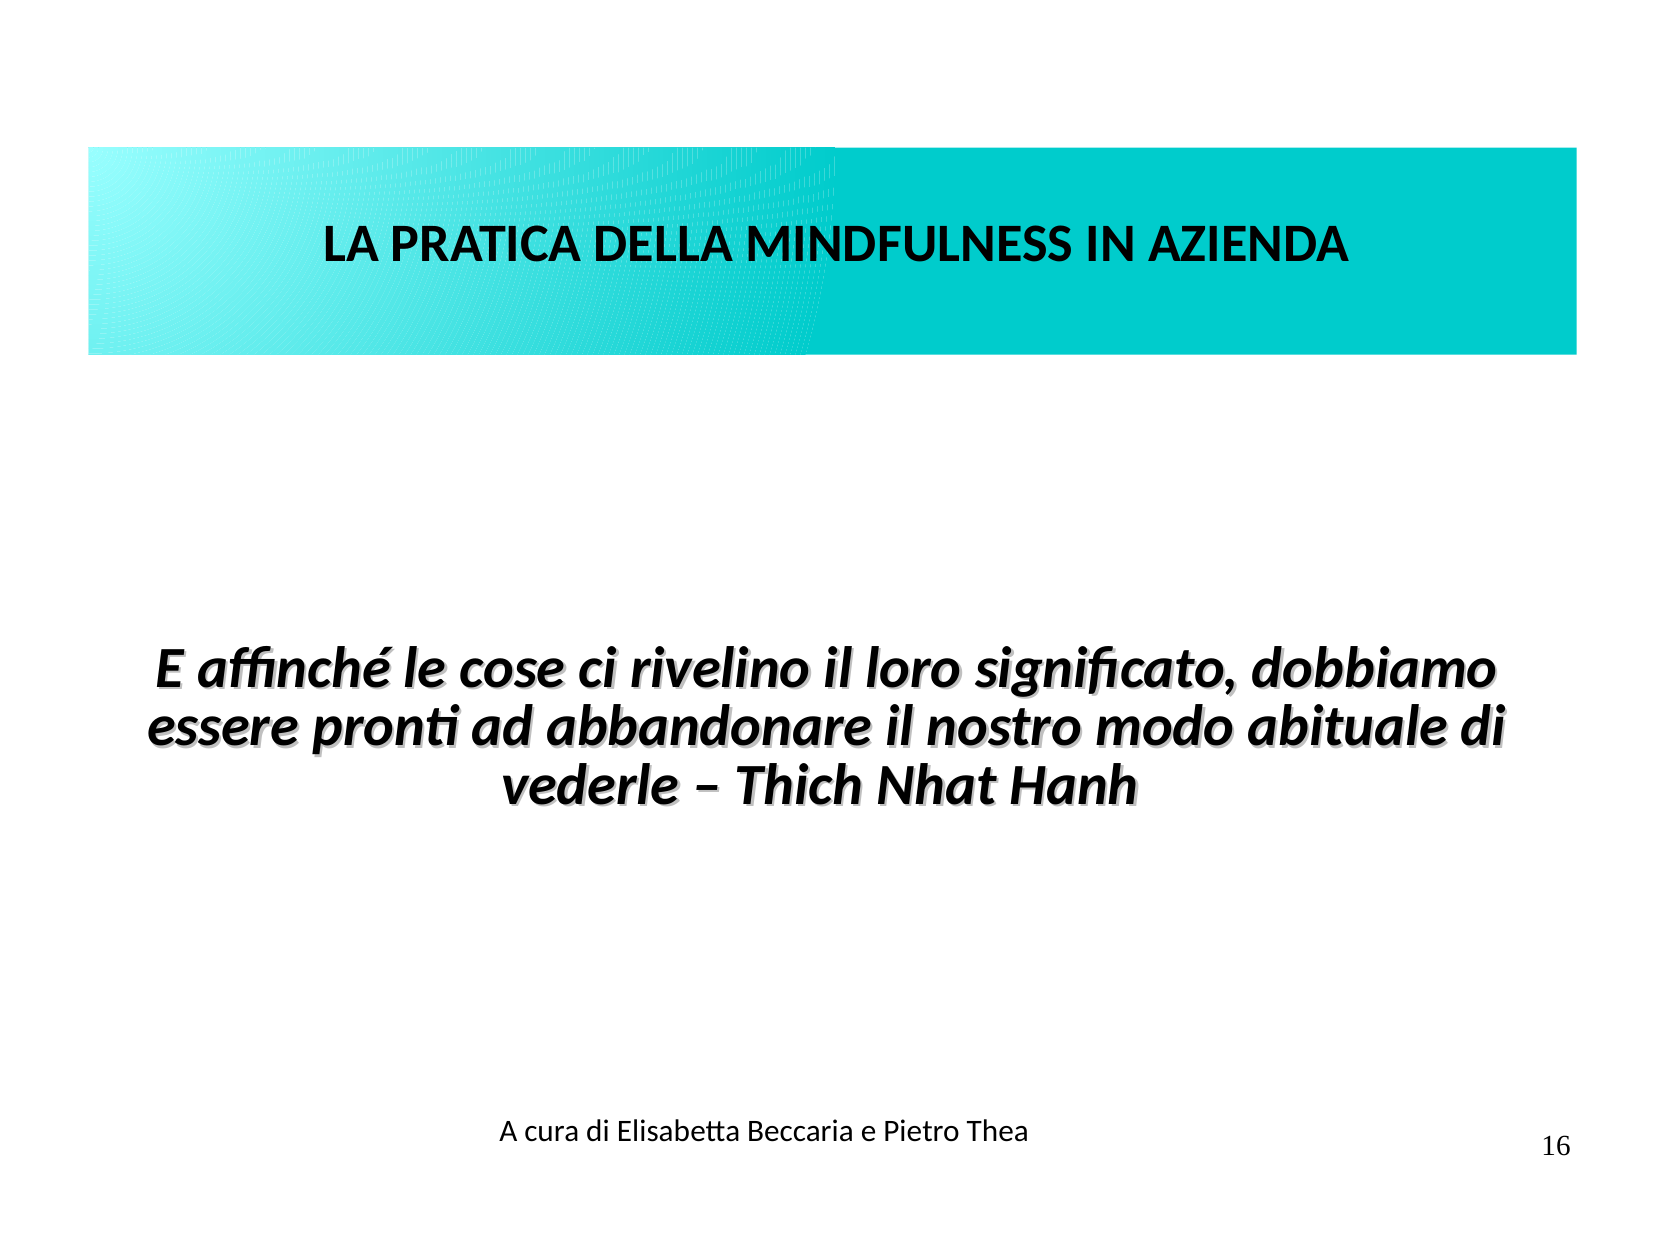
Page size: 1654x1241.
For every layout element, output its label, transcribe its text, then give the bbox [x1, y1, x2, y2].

title LA PRATICA DELLA MINDFULNESS IN AZIENDA [88, 147, 1577, 355]
subtitle E affinché le cose ci rivelino il loro significato, dobbiamo essere pronti ad abbandonare il nostro modo abituale di vederle – Thich Nhat Hanh [82, 240, 1571, 1060]
text_box A cura di Elisabetta Beccaria e Pietro Thea [52, 1110, 1477, 1182]
